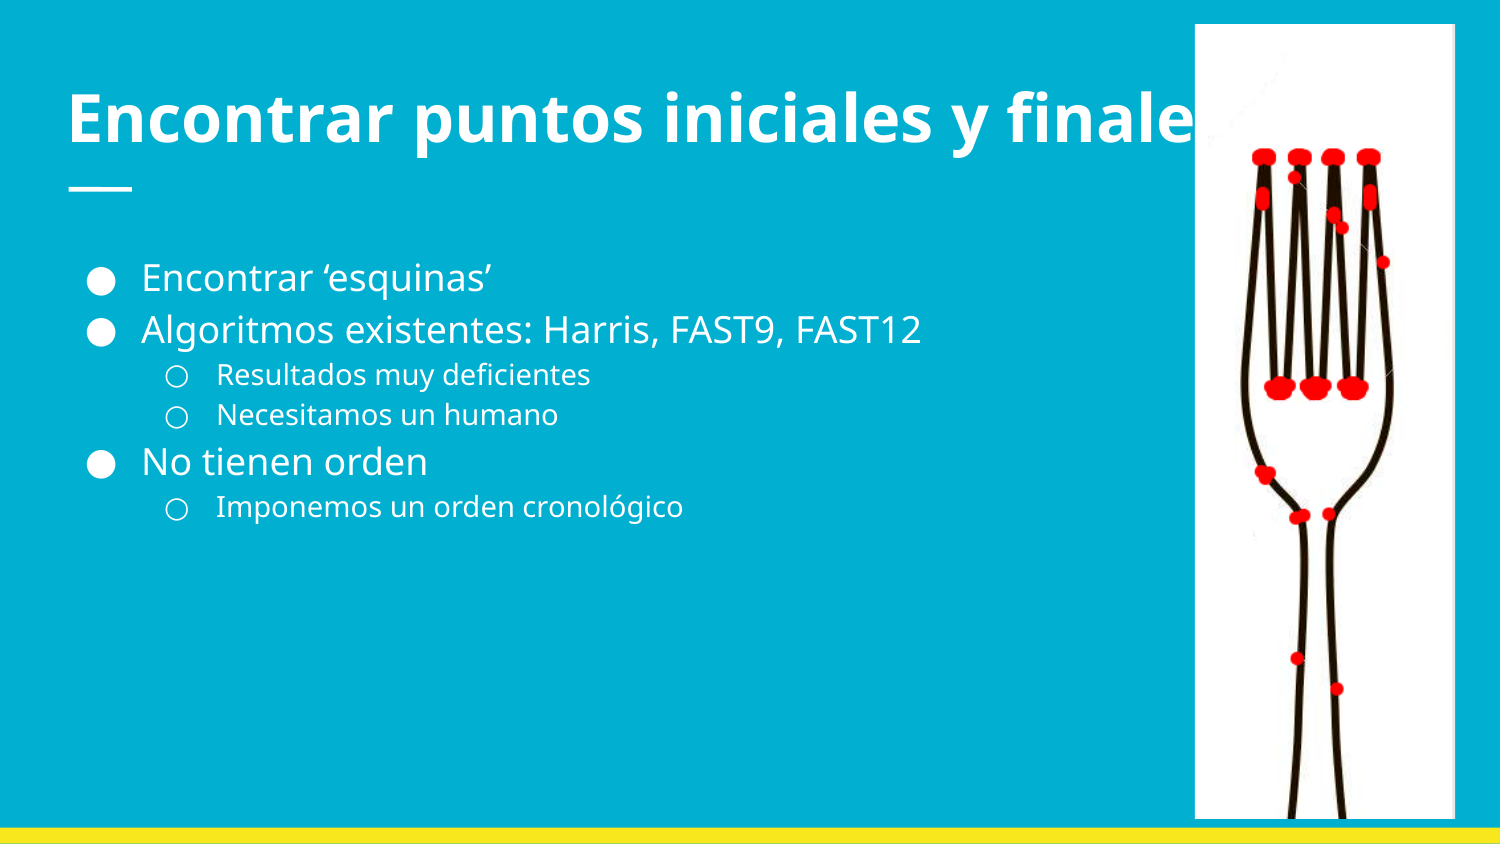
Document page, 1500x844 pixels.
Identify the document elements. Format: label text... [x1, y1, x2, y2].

picture [1194, 24, 1456, 819]
list Encontrar ‘esquinas’ Algoritmos existentes: Harris, FAST9, FAST12 Resultados muy deficientes Necesitamos un humano No tienen orden Imponemos un orden cronológico [51, 232, 1194, 750]
title Encontrar puntos iniciales y finales [51, 61, 1194, 167]
